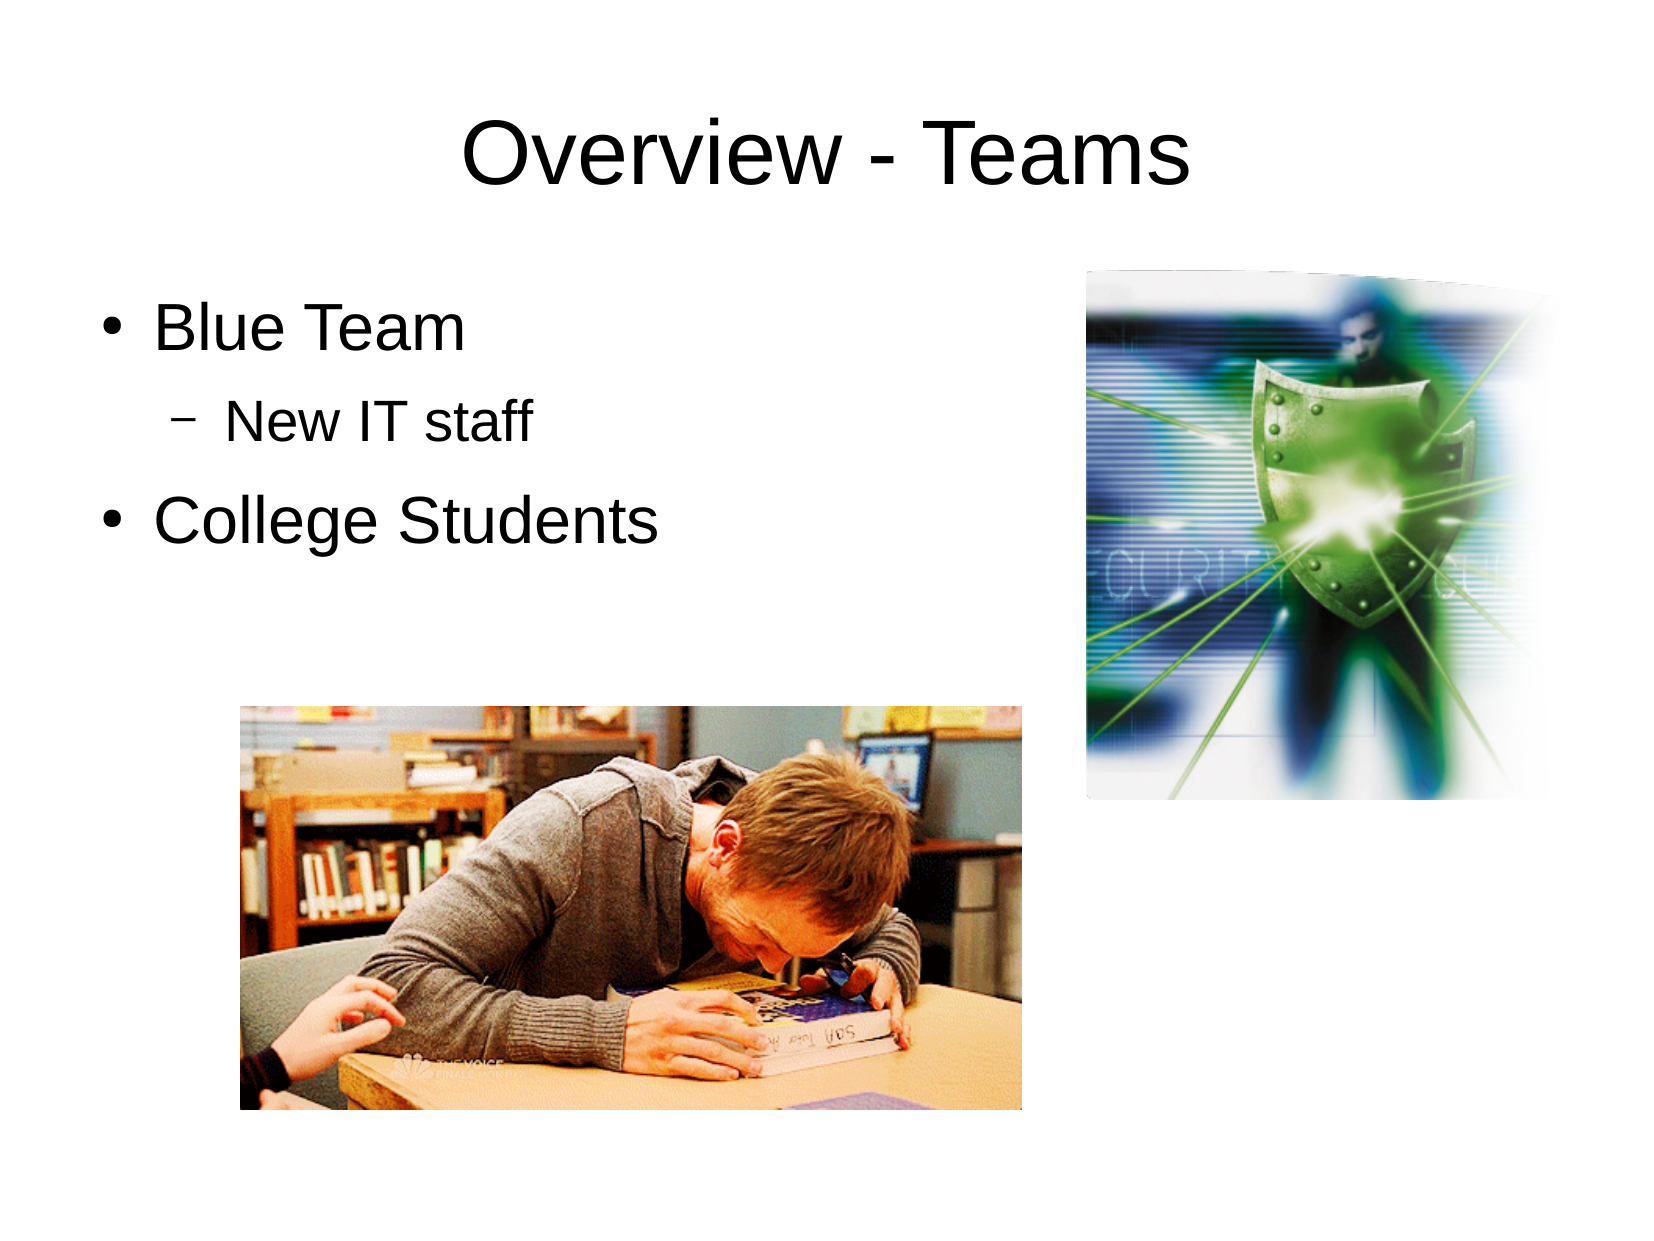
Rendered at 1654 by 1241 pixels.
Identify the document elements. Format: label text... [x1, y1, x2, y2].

picture [240, 706, 1022, 1111]
picture [1086, 269, 1654, 800]
list Blue Team New IT staff College Students [82, 290, 1571, 1010]
title Overview - Teams [82, 49, 1571, 257]
